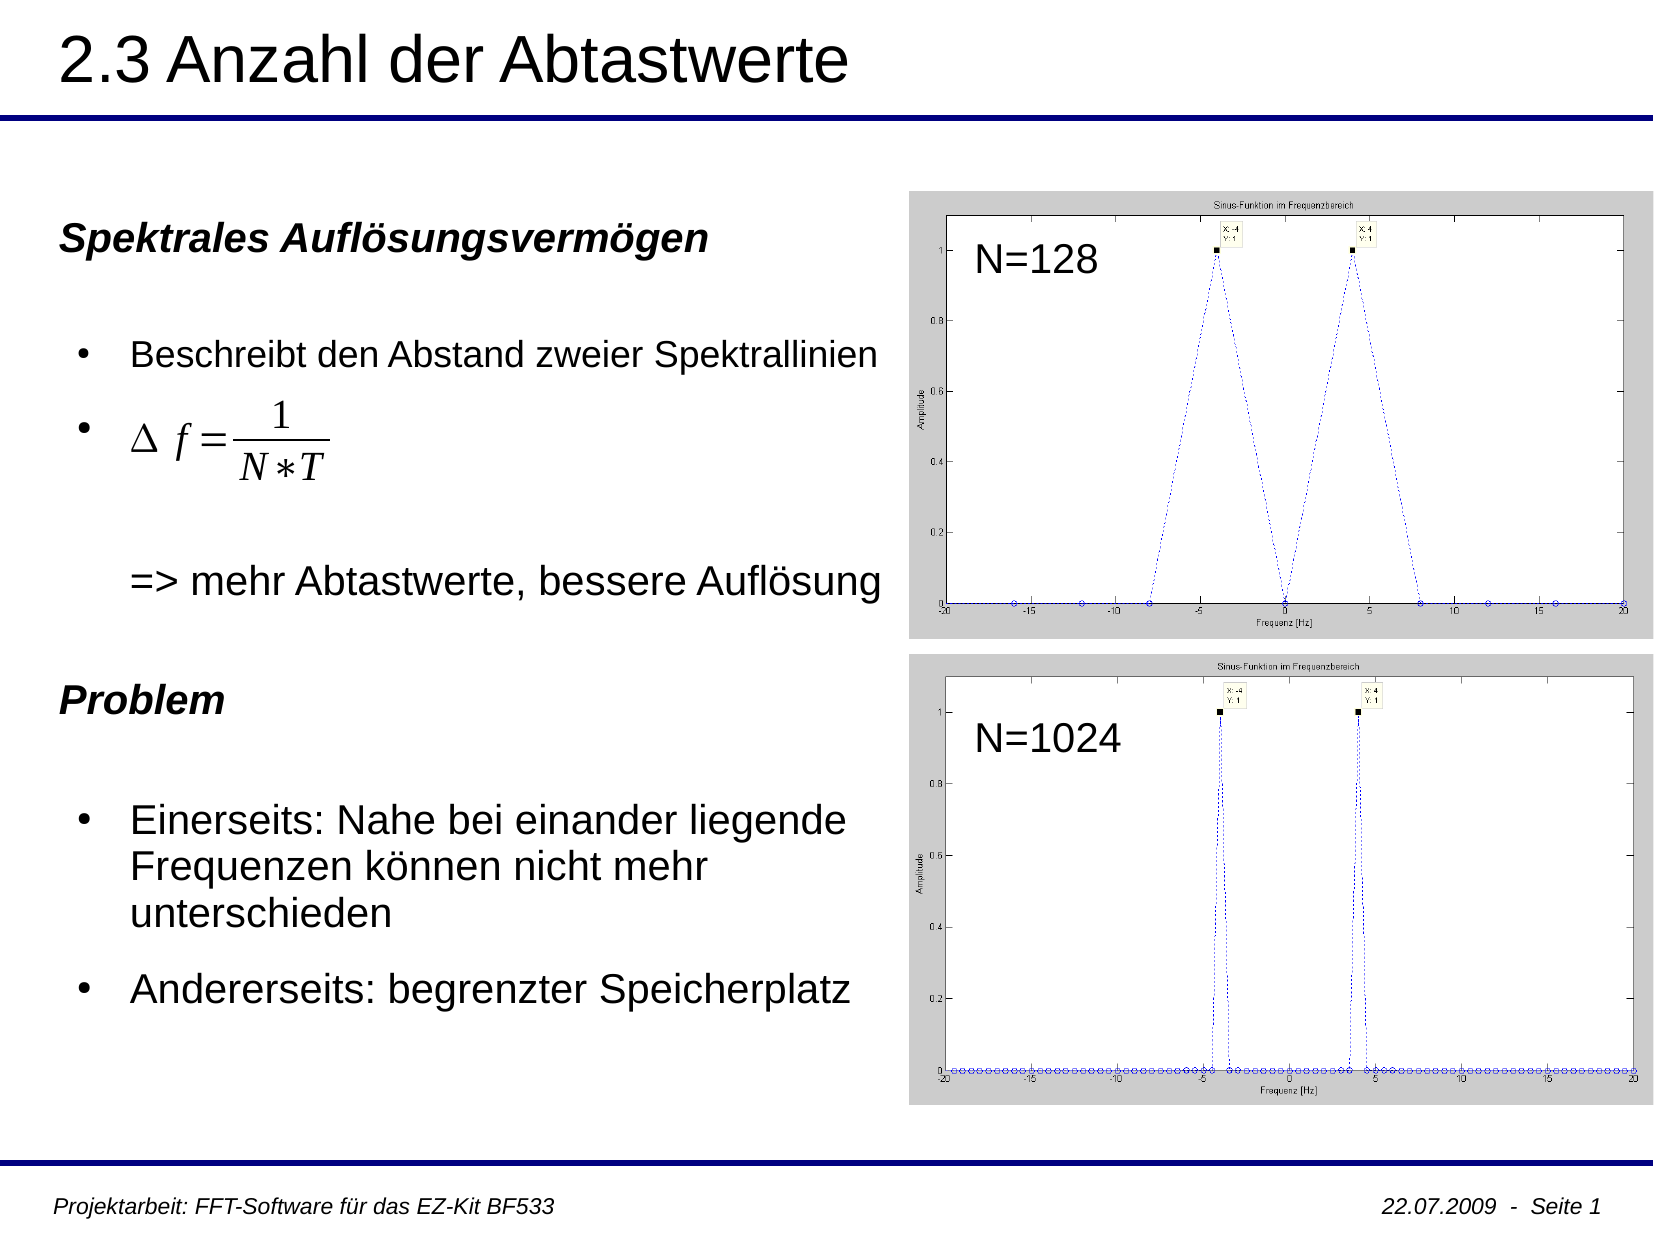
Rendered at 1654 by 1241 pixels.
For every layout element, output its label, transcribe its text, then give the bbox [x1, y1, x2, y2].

list N=128 [974, 236, 1128, 301]
list N=1024 [974, 714, 1128, 779]
picture [909, 191, 1654, 639]
title Projektarbeit: FFT-Software für das EZ-Kit BF533 22.07.2009 - Seite 1 [916, 1191, 1654, 1222]
chart [124, 391, 339, 491]
picture [909, 654, 1654, 1105]
title 2.3 Anzahl der Abtastwerte [58, 0, 1654, 119]
list Spektrales Auflösungsvermögen Beschreibt den Abstand zweier Spektrallinien => mehr Abtastwerte, bessere Auflösung Problem Einerseits: Nahe bei einander liegende Frequenzen können nicht mehr unterschieden Andererseits: begrenzter Speicherplatz [59, 214, 916, 1241]
